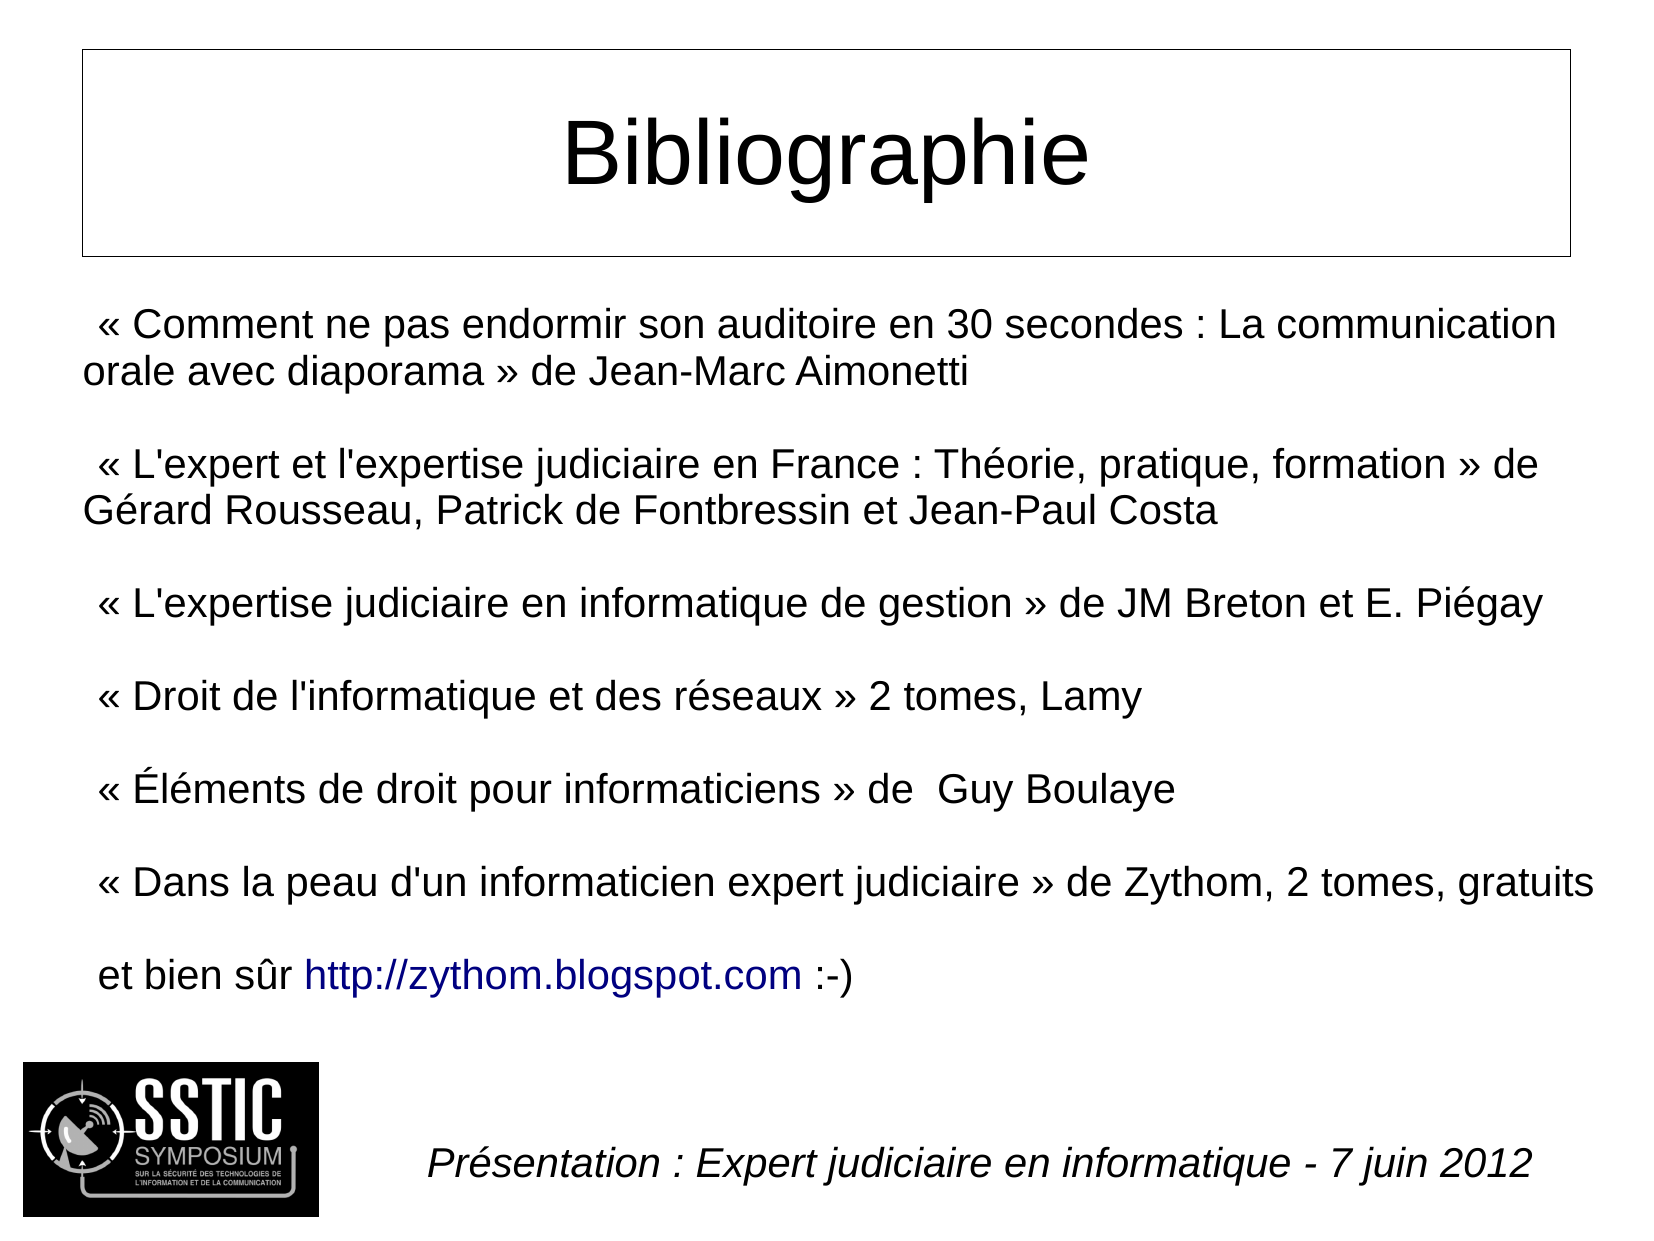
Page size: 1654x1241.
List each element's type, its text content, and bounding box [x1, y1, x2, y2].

picture [23, 1062, 319, 1217]
text_box Présentation : Expert judiciaire en informatique - 7 juin 2012 [377, 1110, 1583, 1217]
subtitle « Comment ne pas endormir son auditoire en 30 secondes : La communication orale avec diaporama » de Jean-Marc Aimonetti « L'expert et l'expertise judiciaire en France : Théorie, pratique, formation » de Gérard Rousseau, Patrick de Fontbressin et Jean-Paul Costa « L'expertise judiciaire en informatique de gestion » de JM Breton et E. Piégay « Droit de l'informatique et des réseaux » 2 tomes, Lamy « Éléments de droit pour informaticiens » de Guy Boulaye « Dans la peau d'un informaticien expert judiciaire » de Zythom, 2 tomes, gratuits et bien sûr http://zythom.blogspot.com :-) [82, 290, 1630, 1010]
title Bibliographie [82, 49, 1571, 257]
